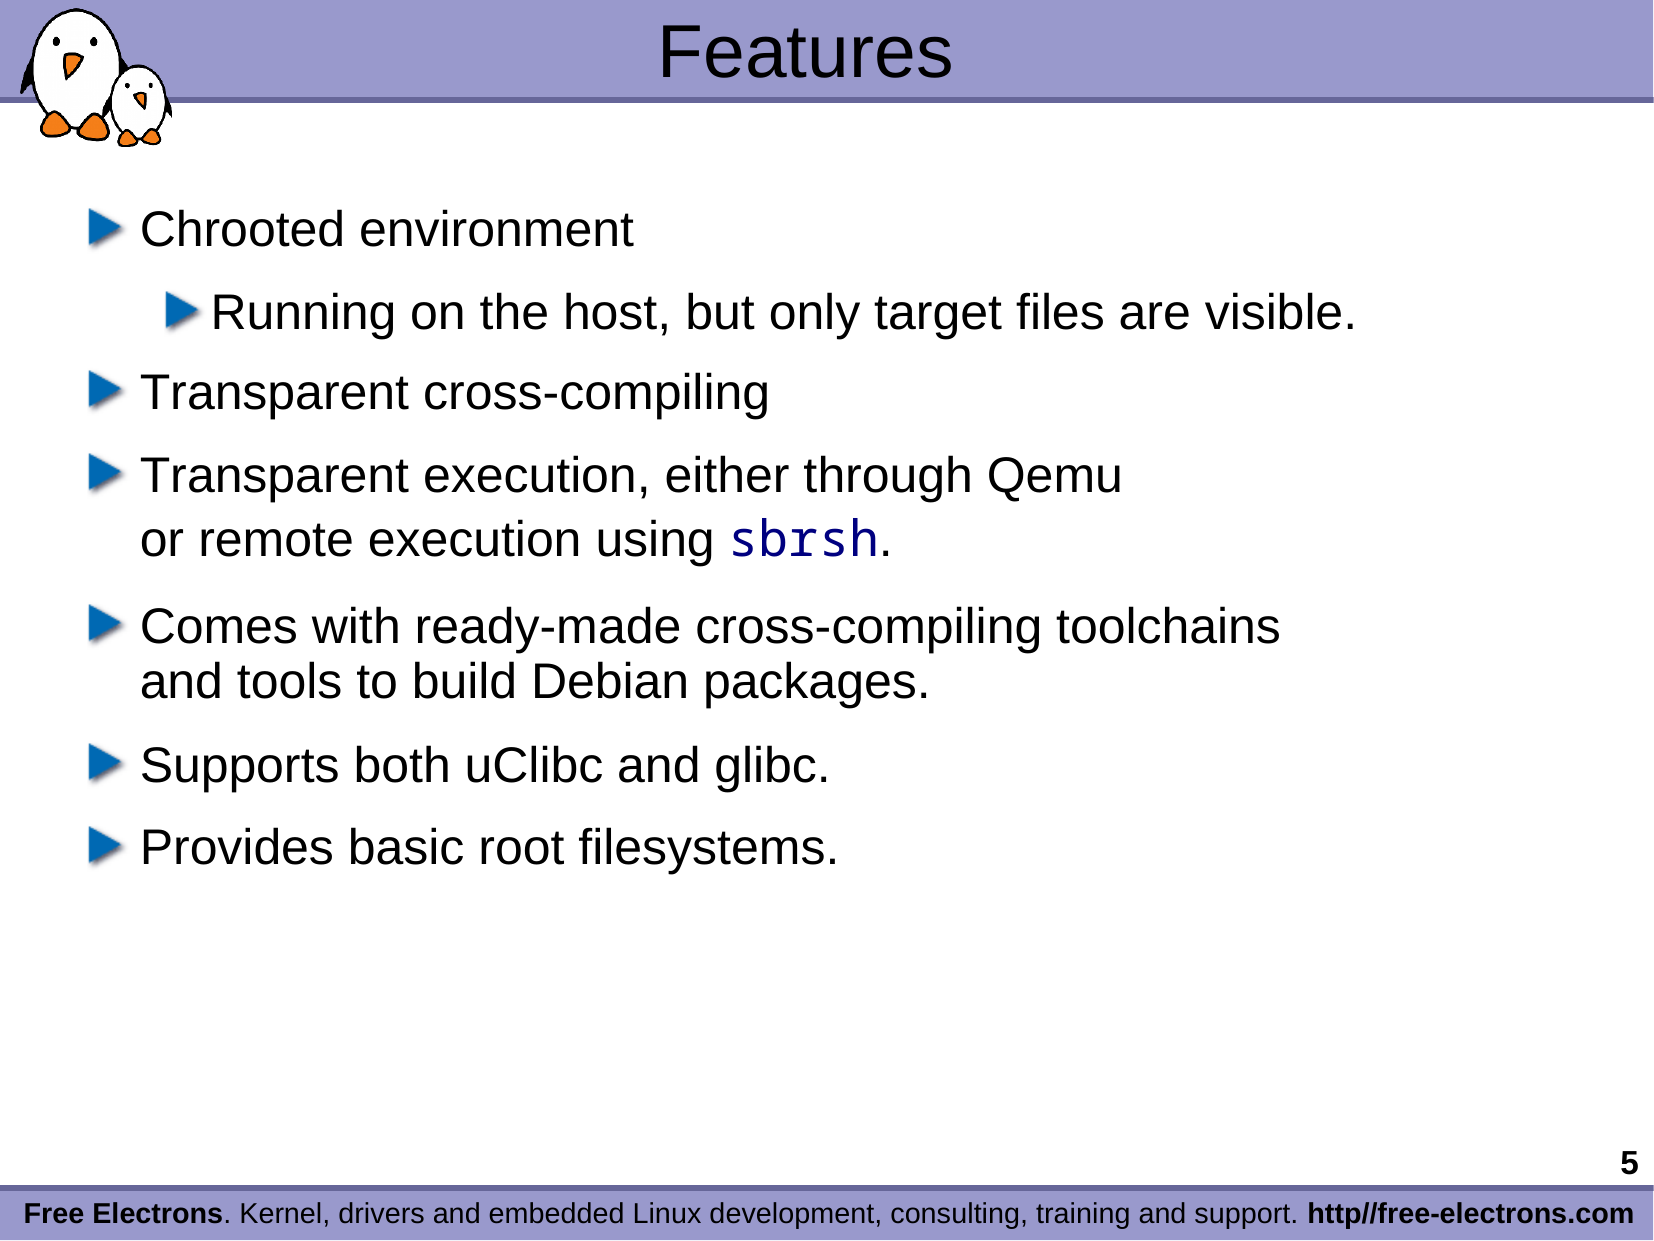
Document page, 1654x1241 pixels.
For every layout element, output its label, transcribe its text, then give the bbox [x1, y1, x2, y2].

list Chrooted environment Running on the host, but only target files are visible. Transparent cross-compiling Transparent execution, either through Qemu or remote execution using sbrsh. Comes with ready-made cross-compiling toolchains and tools to build Debian packages. Supports both uClibc and glibc. Provides basic root filesystems. [68, 201, 1592, 1118]
title Features [60, 0, 1551, 104]
picture [20, 8, 172, 147]
